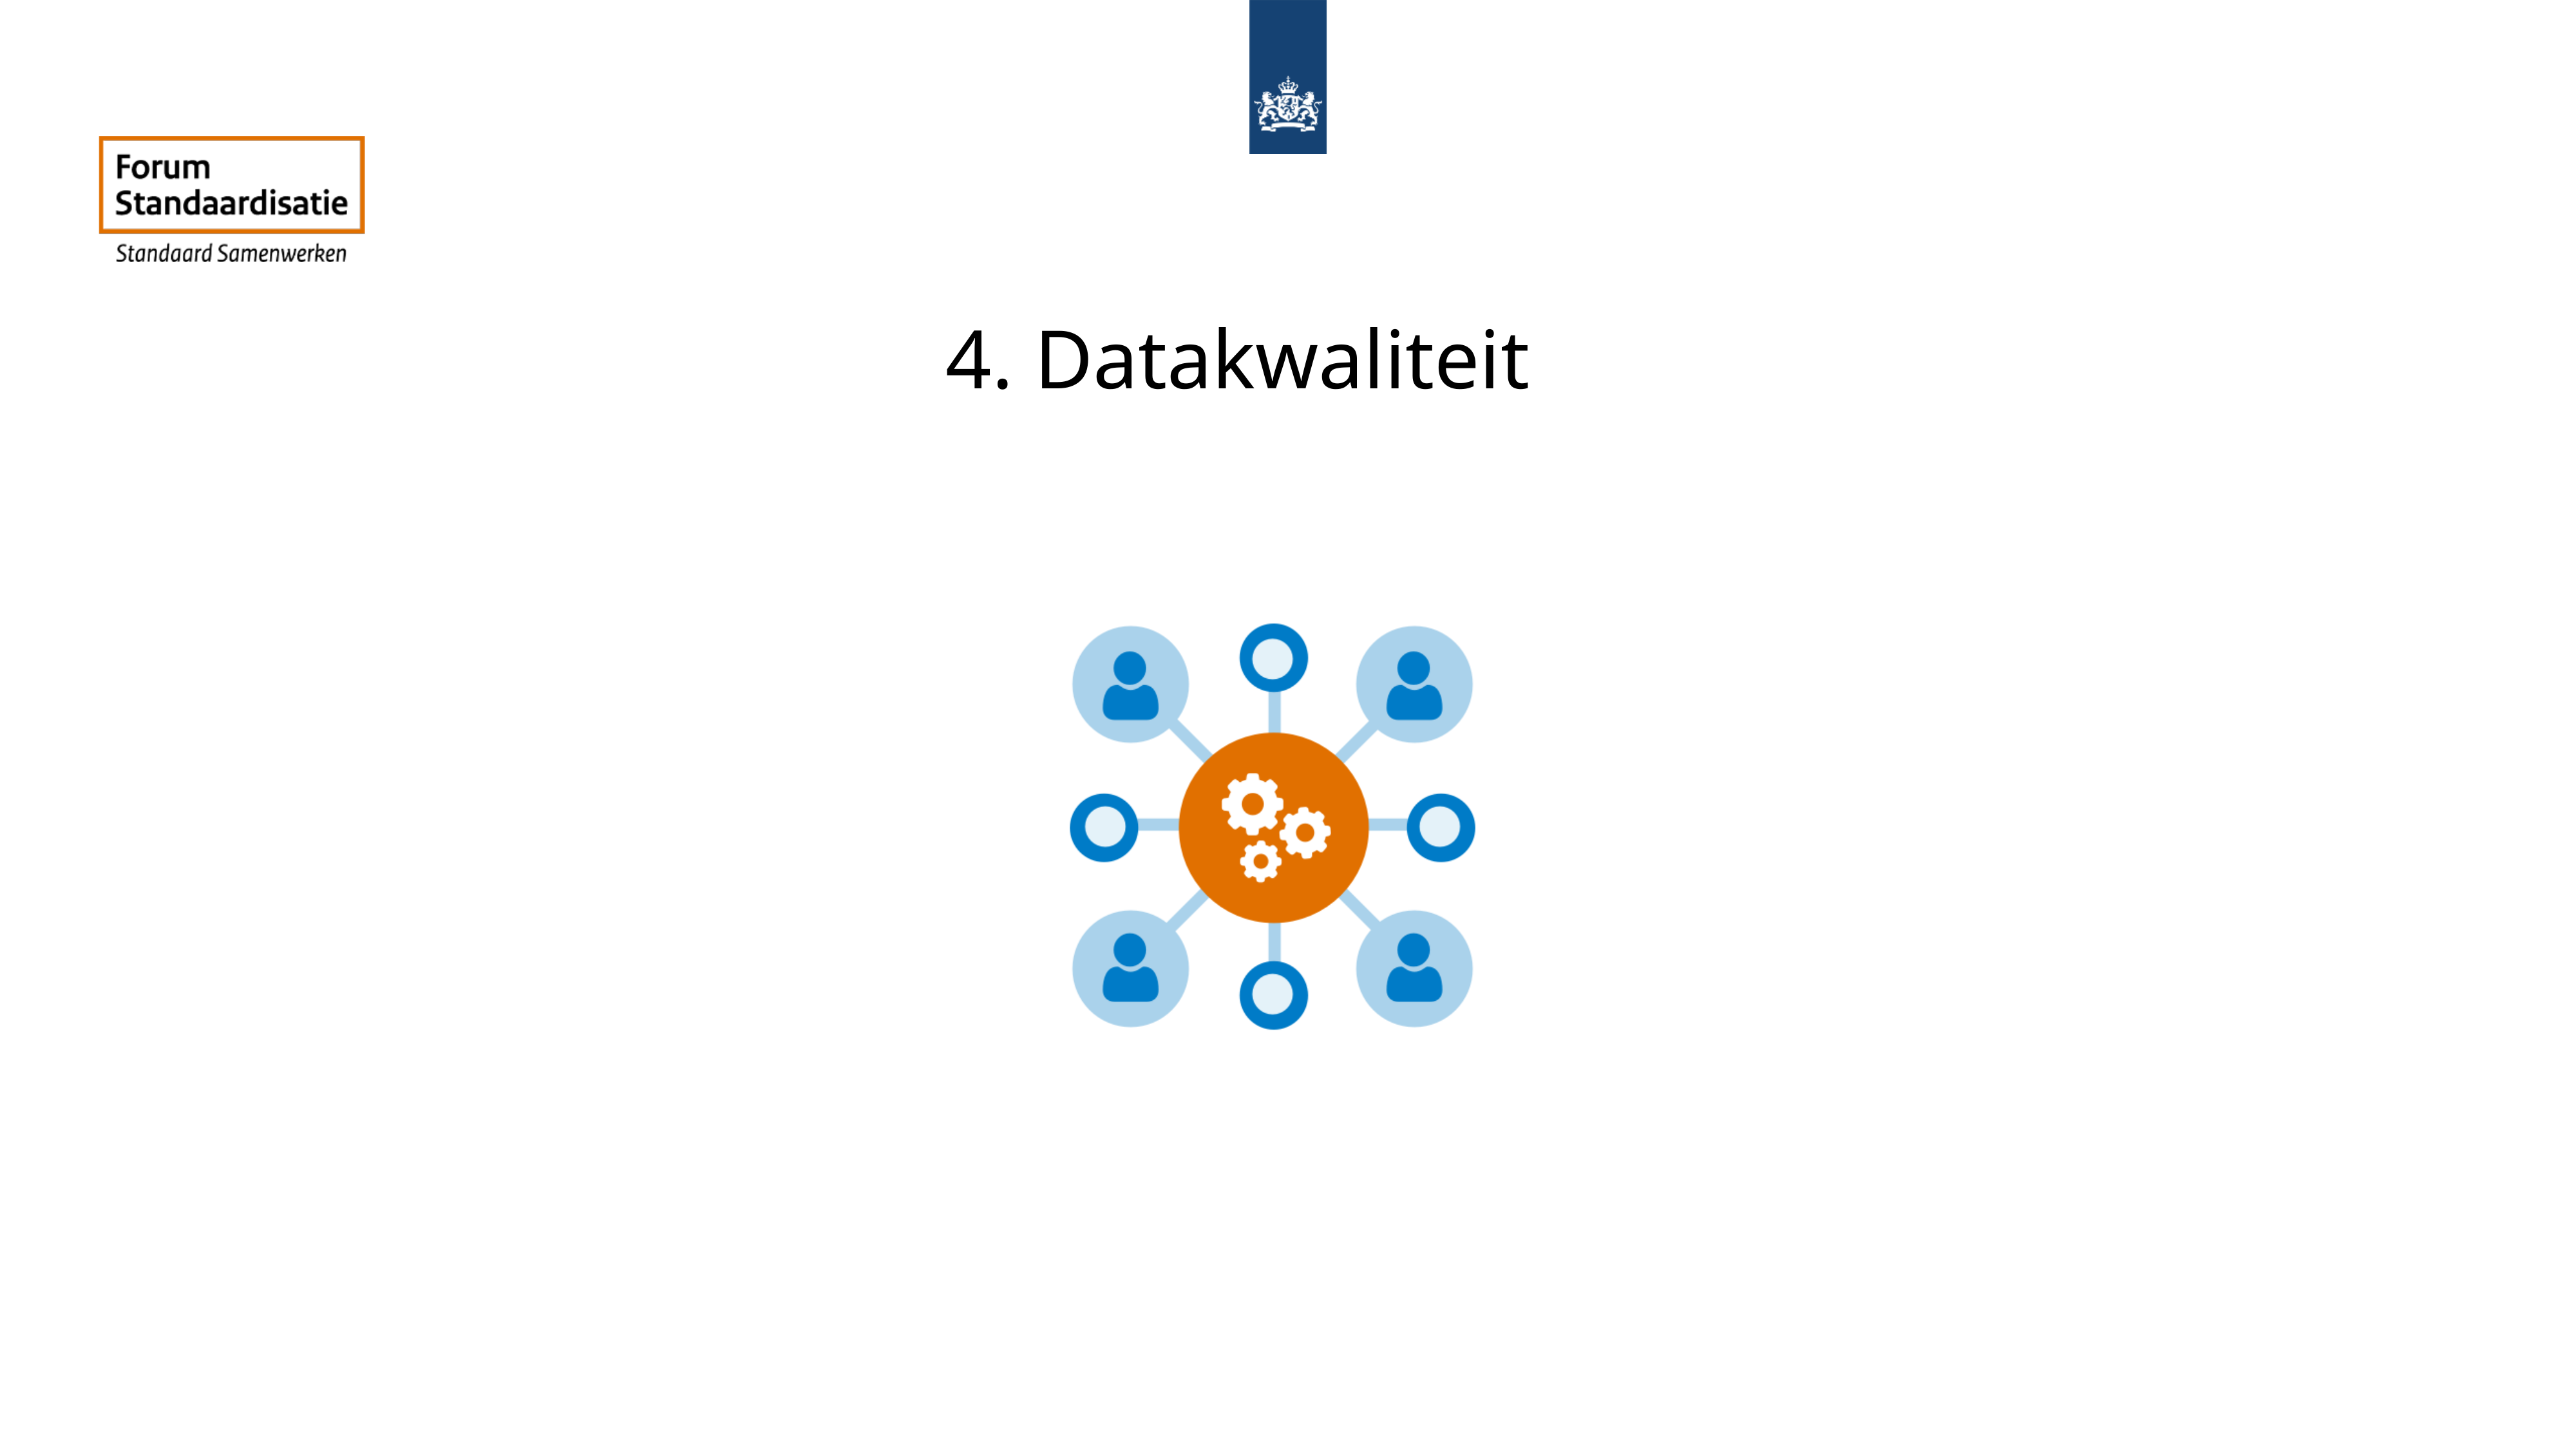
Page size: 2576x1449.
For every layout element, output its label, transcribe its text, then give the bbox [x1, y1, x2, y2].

picture [99, 136, 365, 262]
picture [1249, 0, 1327, 154]
title 4. Datakwaliteit [99, 311, 2377, 399]
picture [1054, 612, 1486, 1039]
